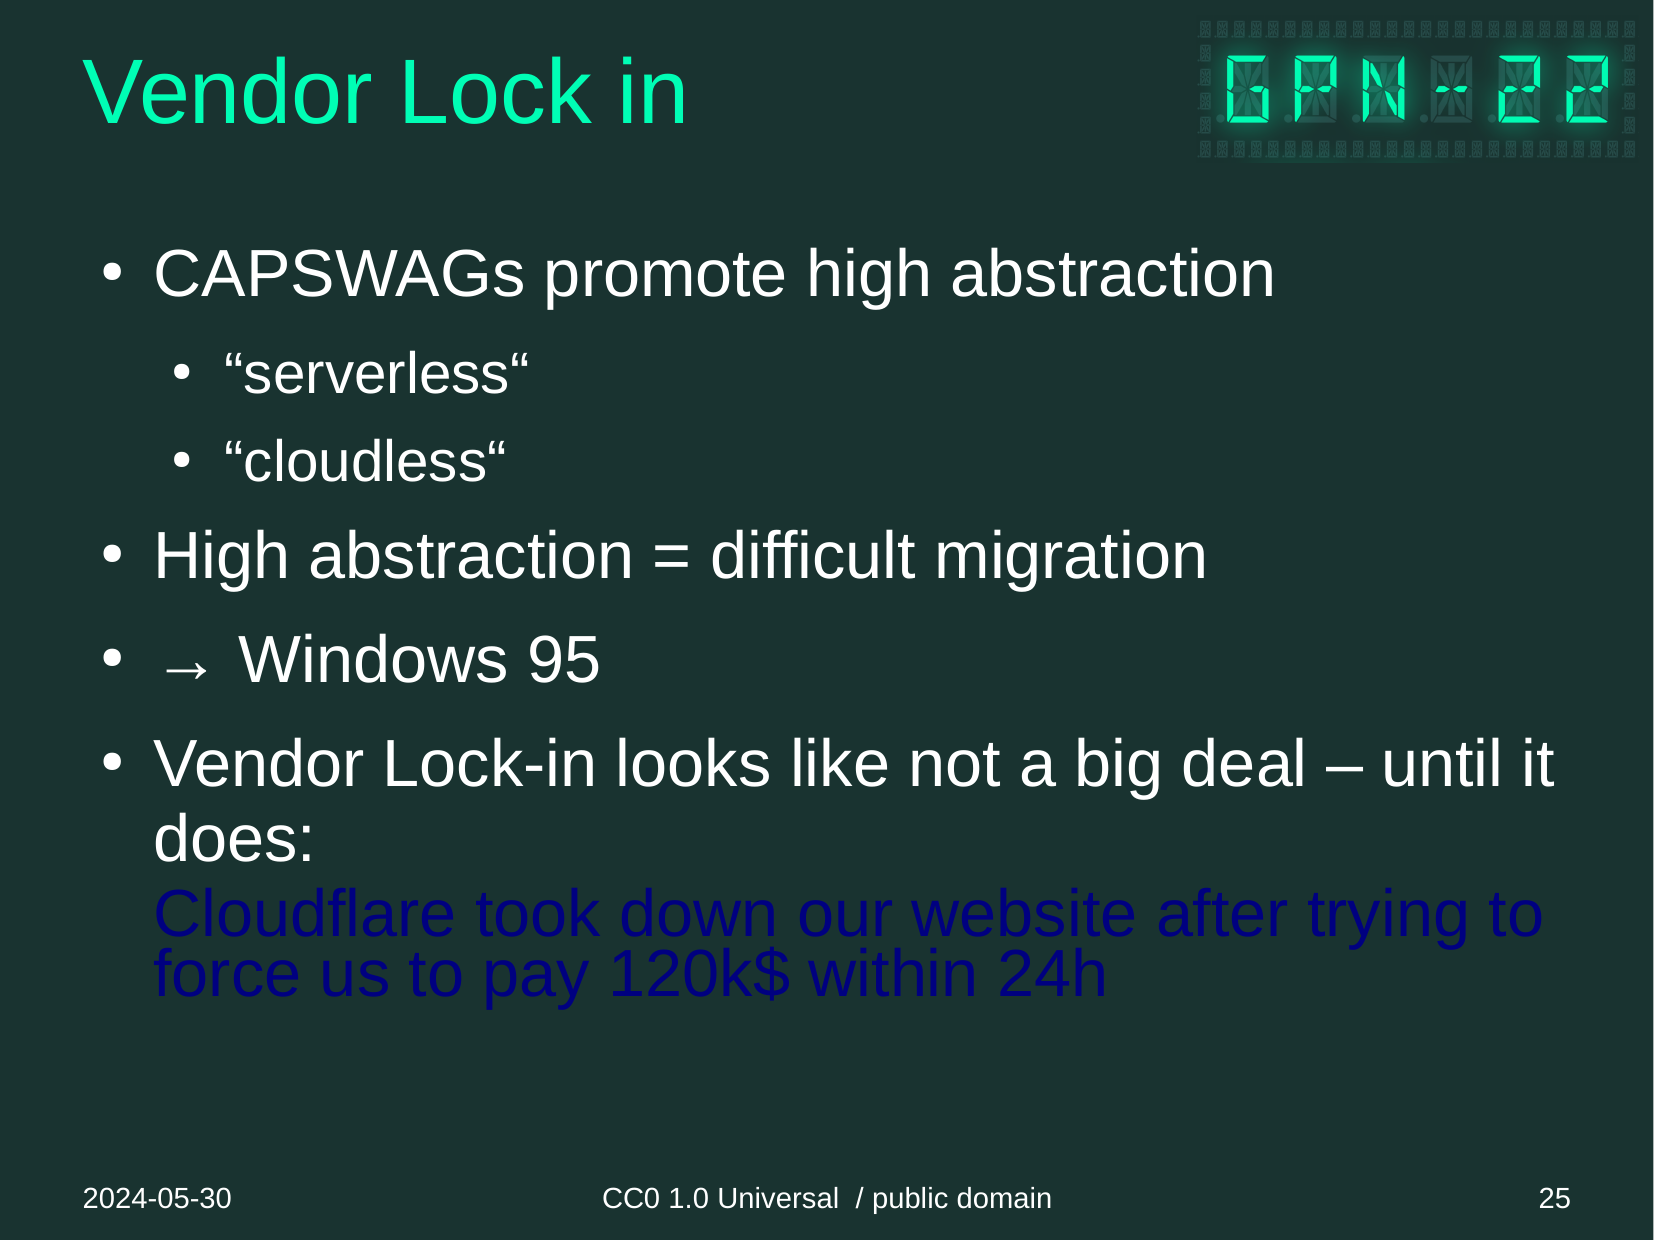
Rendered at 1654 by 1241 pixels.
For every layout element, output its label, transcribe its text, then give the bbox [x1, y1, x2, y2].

picture [1196, 15, 1639, 163]
title Vendor Lock in [82, 40, 1004, 143]
list CAPSWAGs promote high abstraction “serverless“ “cloudless“ High abstraction = difficult migration → Windows 95 Vendor Lock-in looks like not a big deal – until it does: Cloudflare took down our website after trying to force us to pay 120k$ within 24h [82, 236, 1571, 956]
